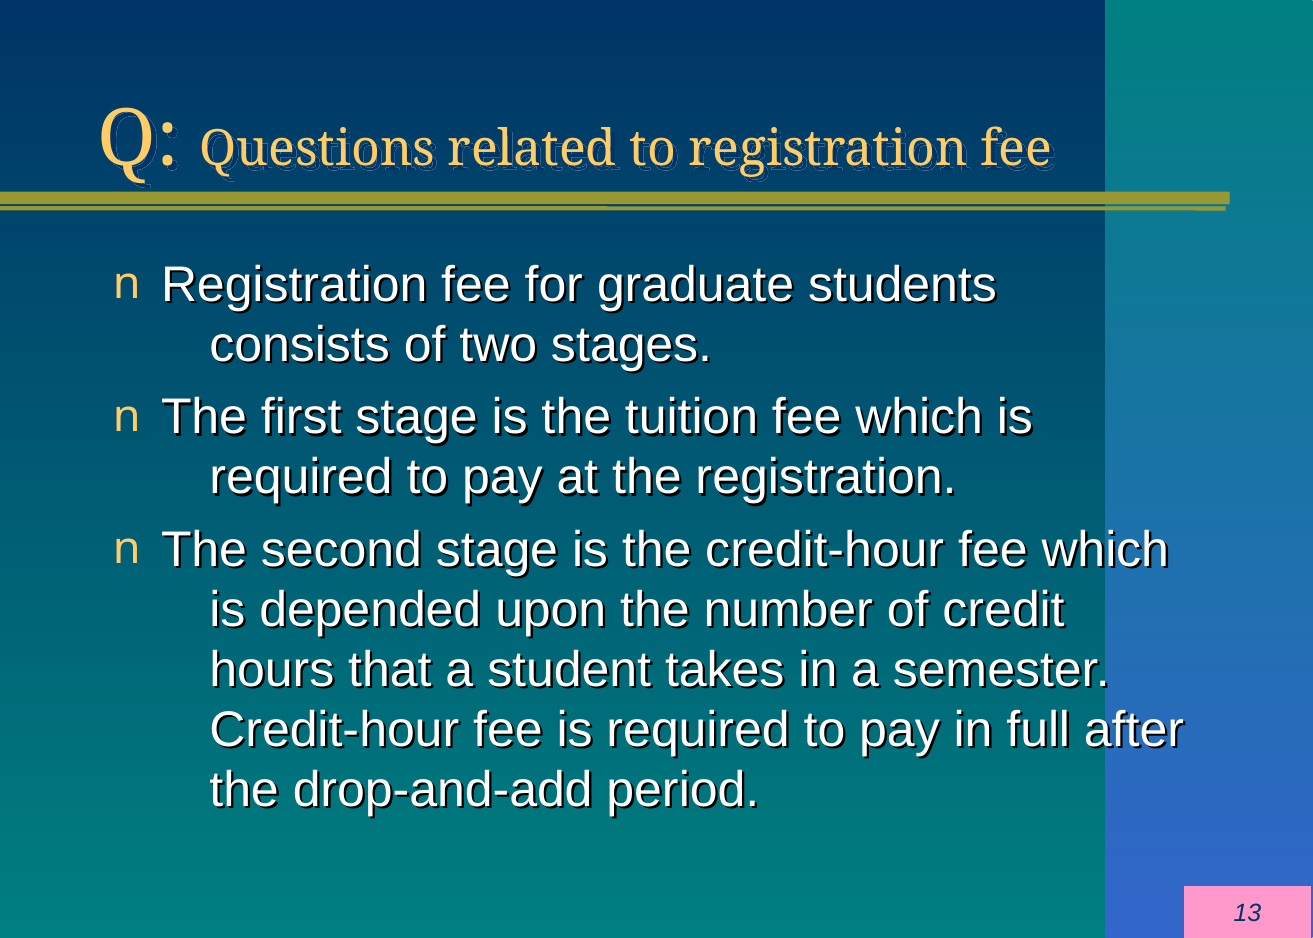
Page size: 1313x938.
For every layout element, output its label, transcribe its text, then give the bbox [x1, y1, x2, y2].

list Registration fee for graduate students consists of two stages. The first stage is the tuition fee which is required to pay at the registration. The second stage is the credit-hour fee which is depended upon the number of credit hours that a student takes in a semester. Credit-hour fee is required to pay in full after the drop-and-add period. [99, 244, 1201, 844]
text_box 13 [1185, 887, 1310, 937]
title Q: Questions related to registration fee [84, 36, 1280, 188]
text_box [1105, 0, 1313, 938]
